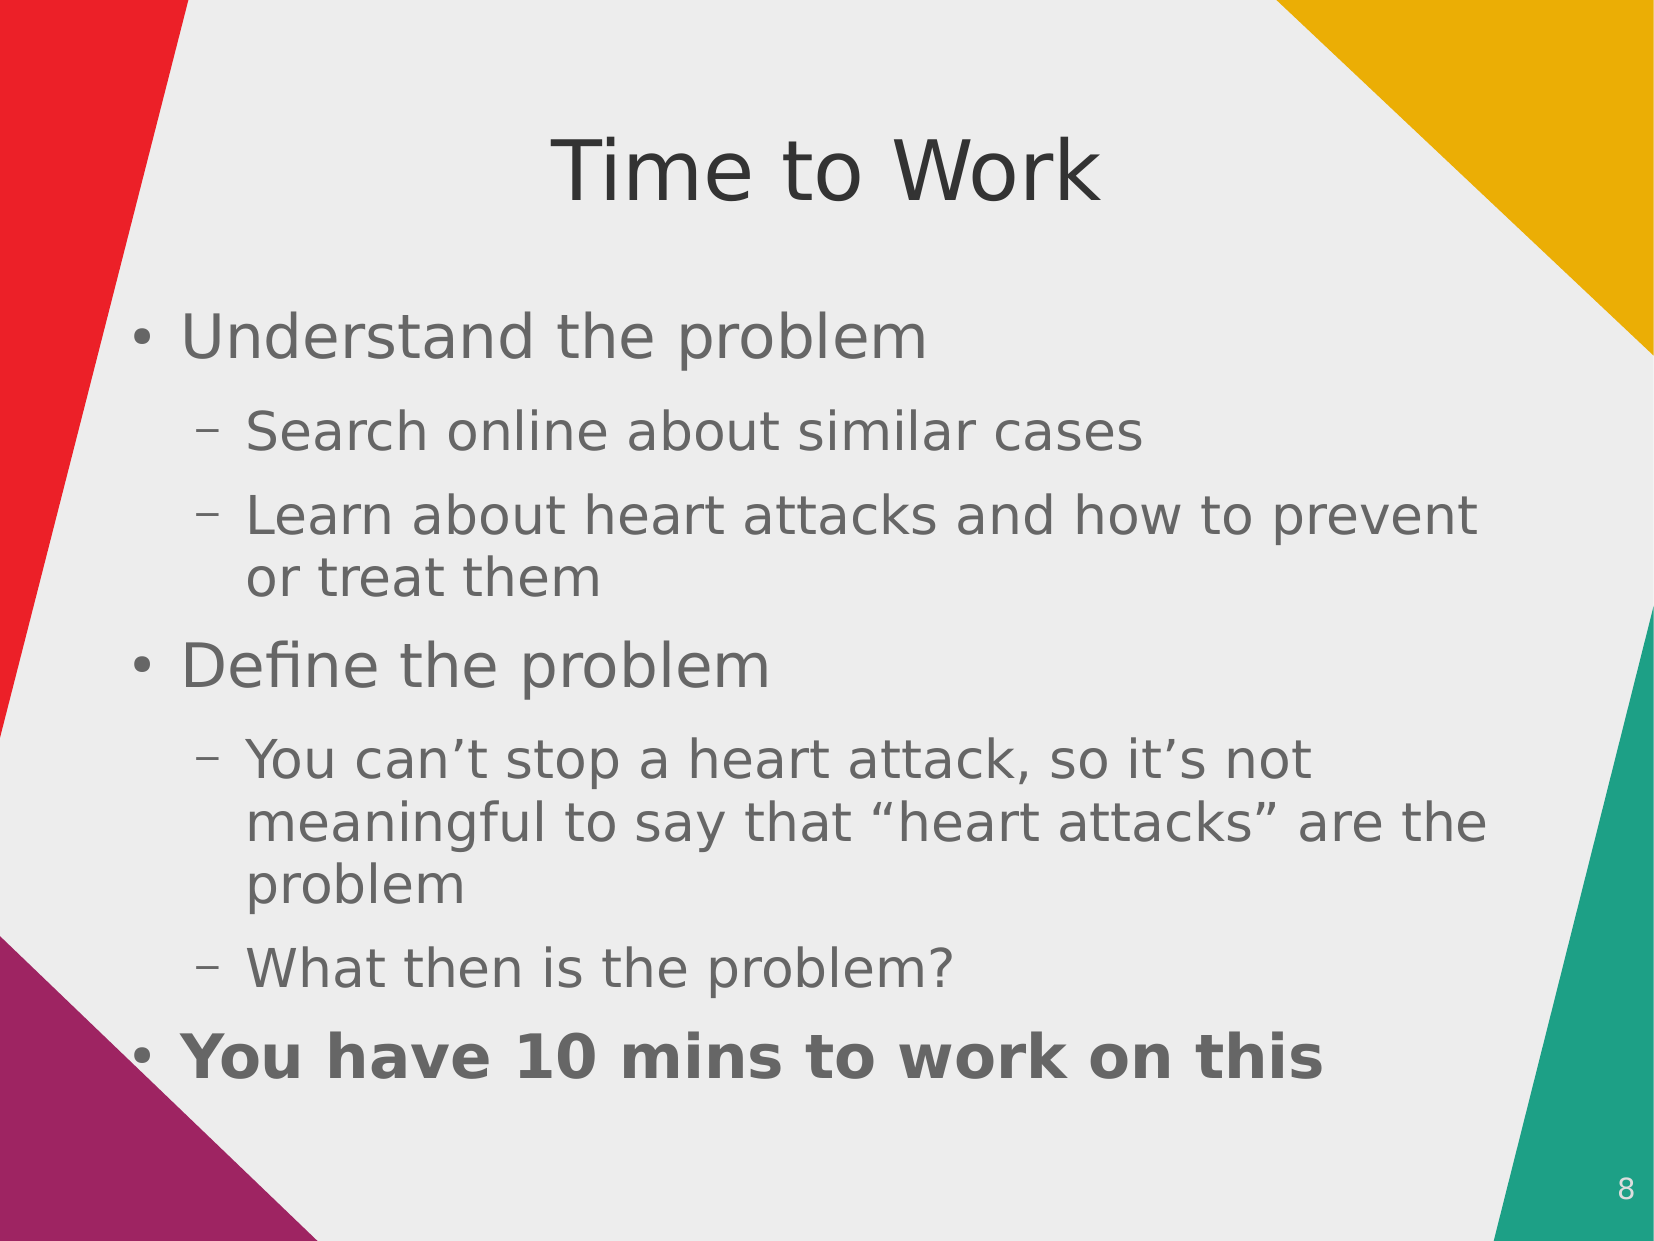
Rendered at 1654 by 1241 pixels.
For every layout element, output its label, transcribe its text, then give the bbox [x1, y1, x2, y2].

title Time to Work [114, 73, 1539, 271]
list Understand the problem Search online about similar cases Learn about heart attacks and how to prevent or treat them Define the problem You can’t stop a heart attack, so it’s not meaningful to say that “heart attacks” are the problem What then is the problem? You have 10 mins to work on this [114, 302, 1539, 1099]
